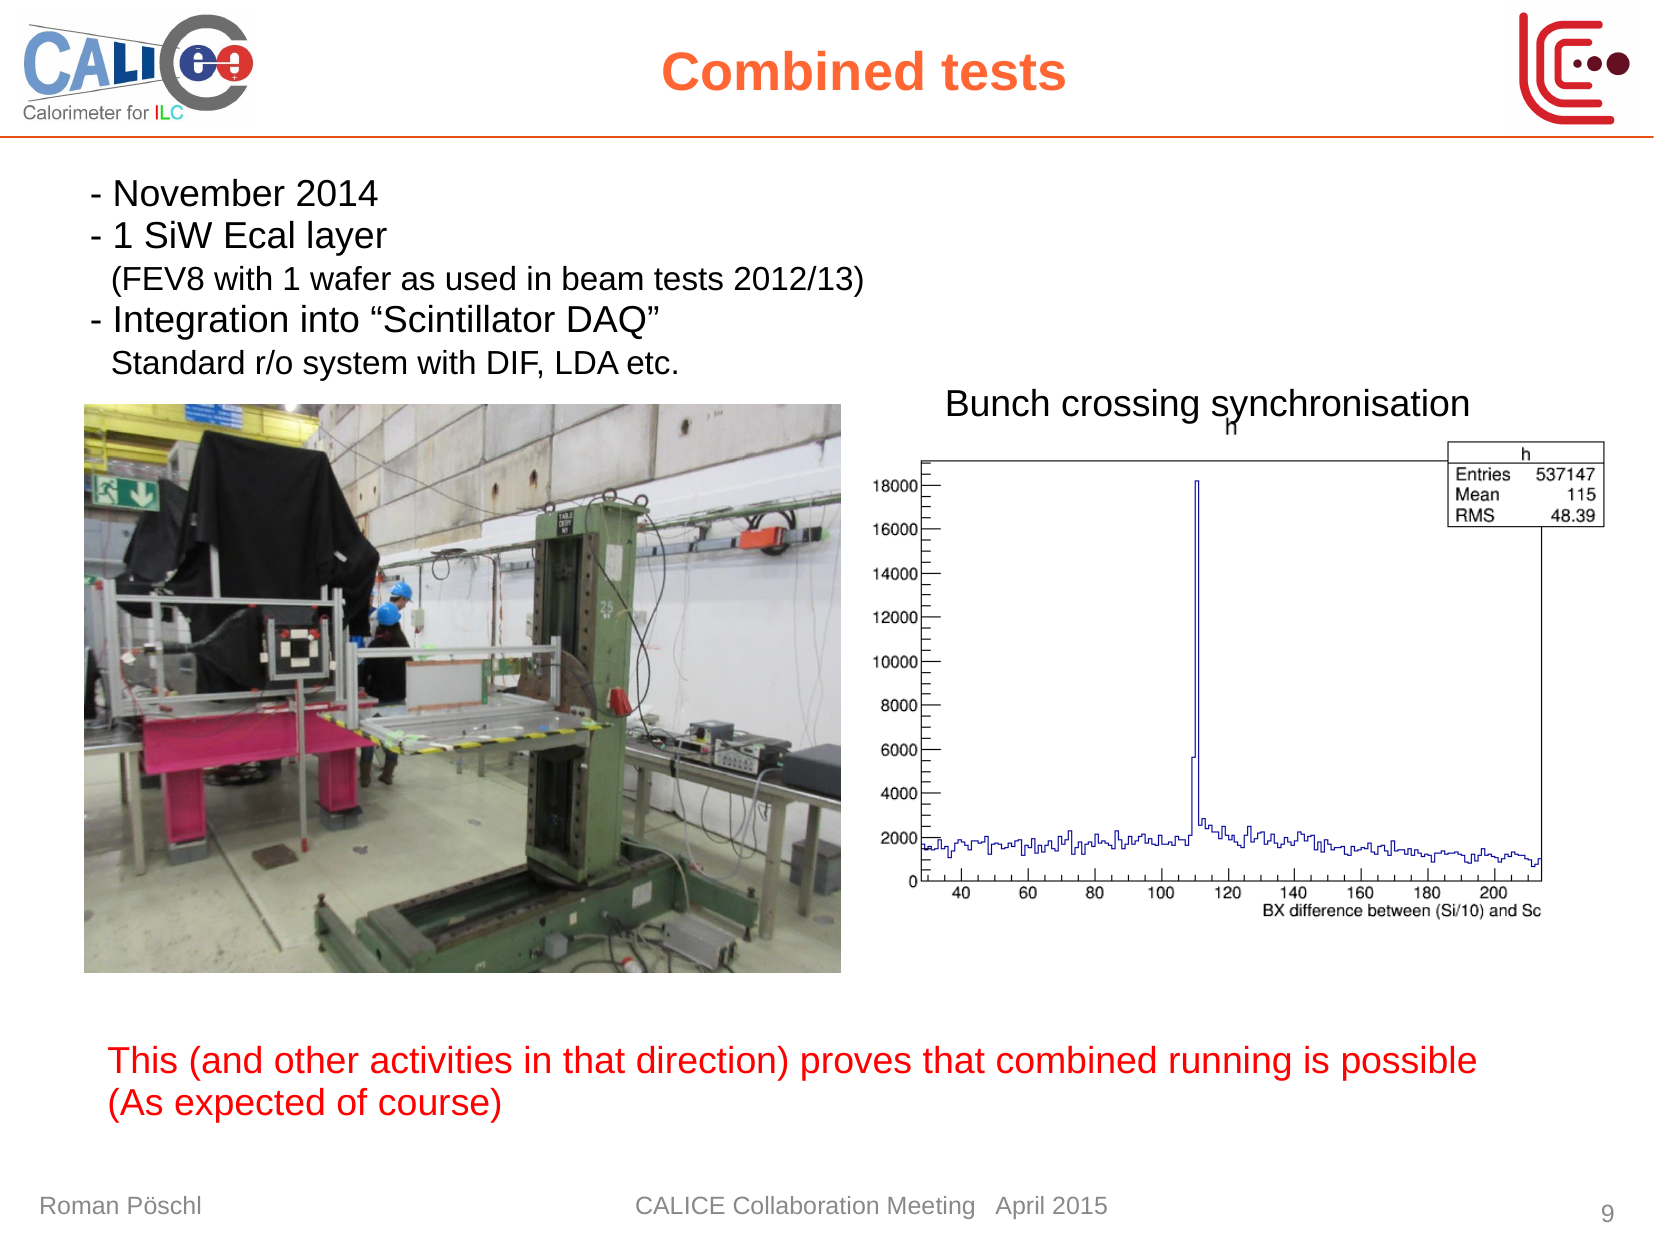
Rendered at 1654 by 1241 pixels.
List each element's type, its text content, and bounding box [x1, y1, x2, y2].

text_box Bunch crossing synchronisation [930, 375, 1487, 432]
picture [20, 10, 255, 122]
picture [844, 408, 1619, 934]
picture [1508, 2, 1641, 135]
text_box This (and other activities in that direction) proves that combined running is possible (As expected of course) [92, 1032, 1496, 1132]
title Combined tests [128, 29, 1617, 113]
text_box - November 2014 - 1 SiW Ecal layer (FEV8 with 1 wafer as used in beam tests 2012/13) - Integration into “Scintillator DAQ” Standard r/o system with DIF, LDA etc. [75, 165, 881, 391]
picture [84, 404, 841, 973]
